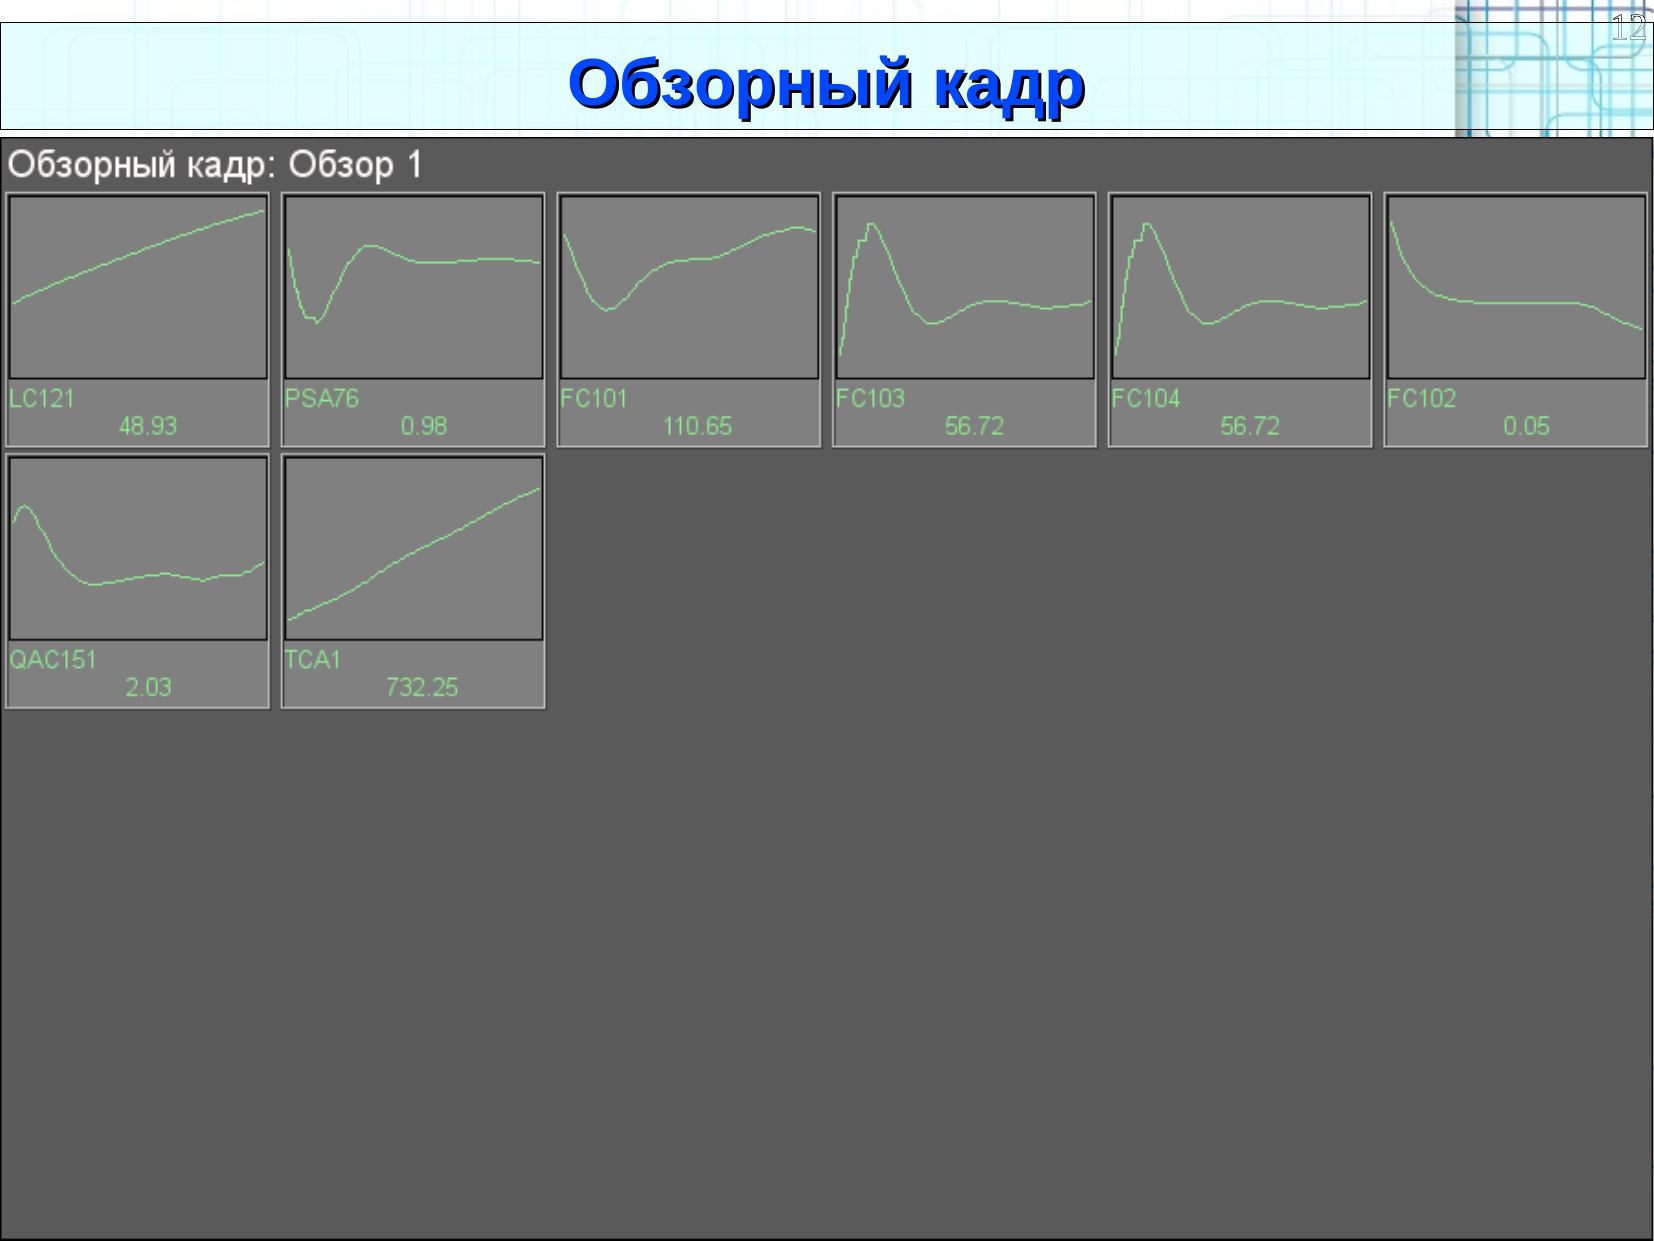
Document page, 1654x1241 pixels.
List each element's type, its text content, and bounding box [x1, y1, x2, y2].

picture [0, 130, 1654, 1241]
picture [0, 0, 1654, 22]
title Обзорный кадр [0, 22, 1654, 130]
